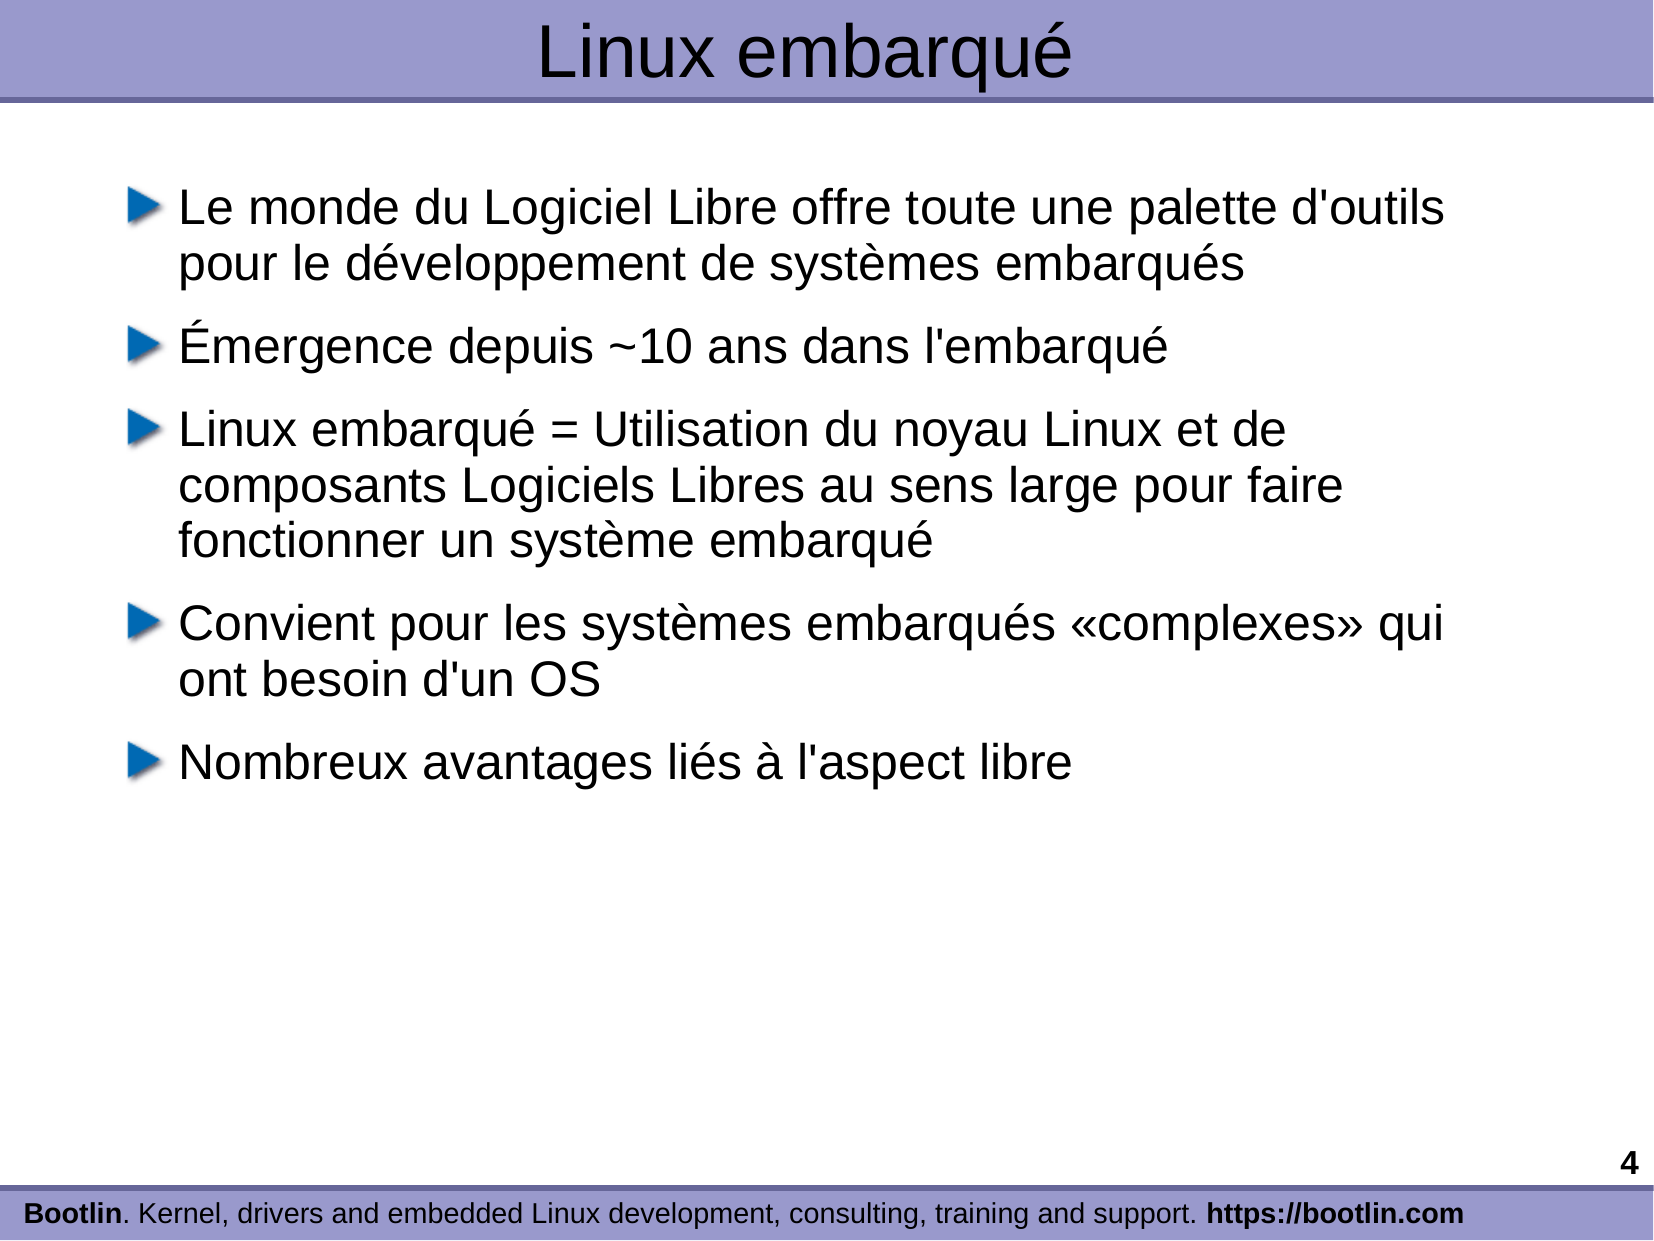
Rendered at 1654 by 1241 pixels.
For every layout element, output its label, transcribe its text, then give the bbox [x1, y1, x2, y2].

title Linux embarqué [60, 5, 1551, 97]
list Le monde du Logiciel Libre offre toute une palette d'outils pour le développement de systèmes embarqués Émergence depuis ~10 ans dans l'embarqué Linux embarqué = Utilisation du noyau Linux et de composants Logiciels Libres au sens large pour faire fonctionner un système embarqué Convient pour les systèmes embarqués «complexes» qui ont besoin d'un OS Nombreux avantages liés à l'aspect libre [107, 179, 1520, 1030]
